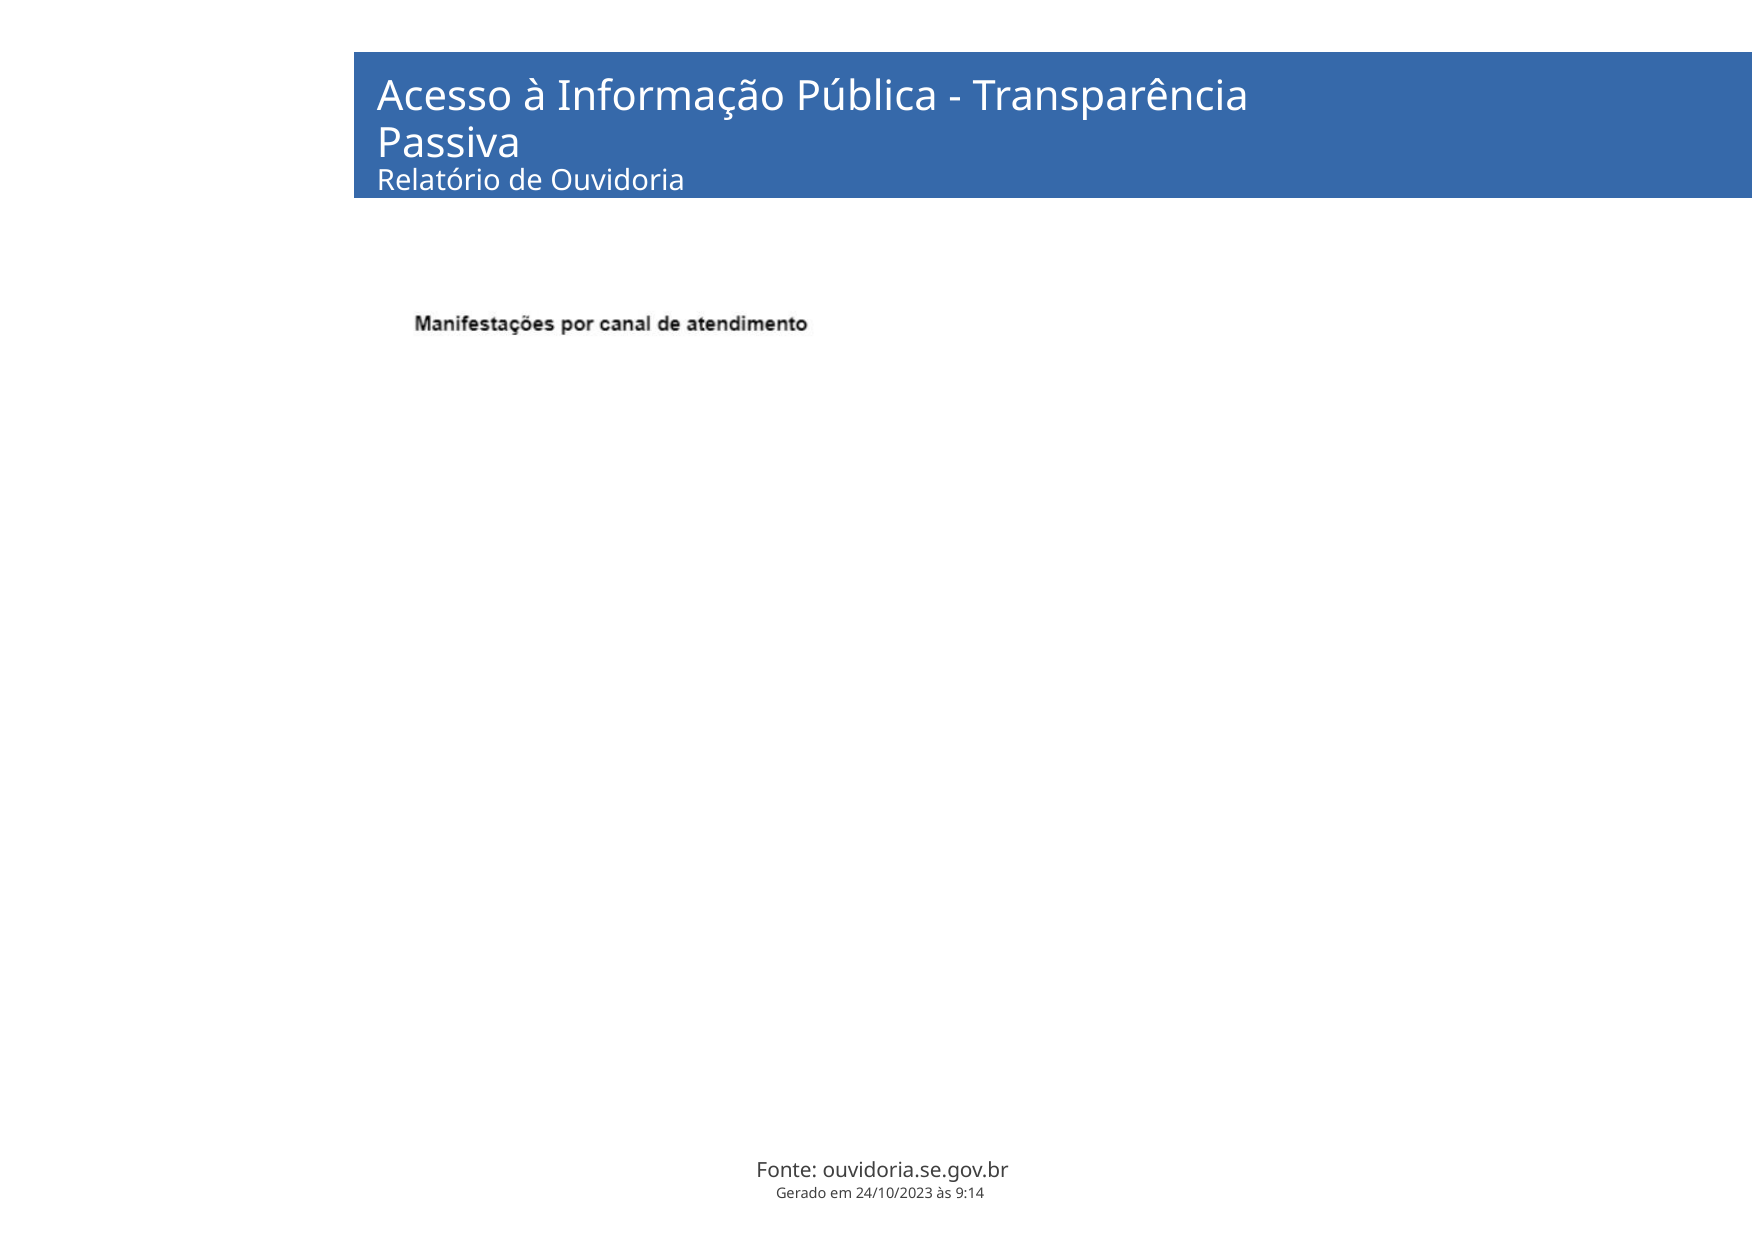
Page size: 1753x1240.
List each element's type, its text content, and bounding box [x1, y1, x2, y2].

text_box Fonte: ouvidoria.se.gov.br Gerado em 24/10/2023 às 9:14 [756, 1158, 1023, 1202]
text_box [155, 211, 1599, 1028]
text_box Acesso à Informação Pública - Transparência Passiva Relatório de Ouvidoria SETUR - Setembro a Setembro de 2023 [376, 72, 1403, 228]
text_box [354, 52, 1752, 198]
